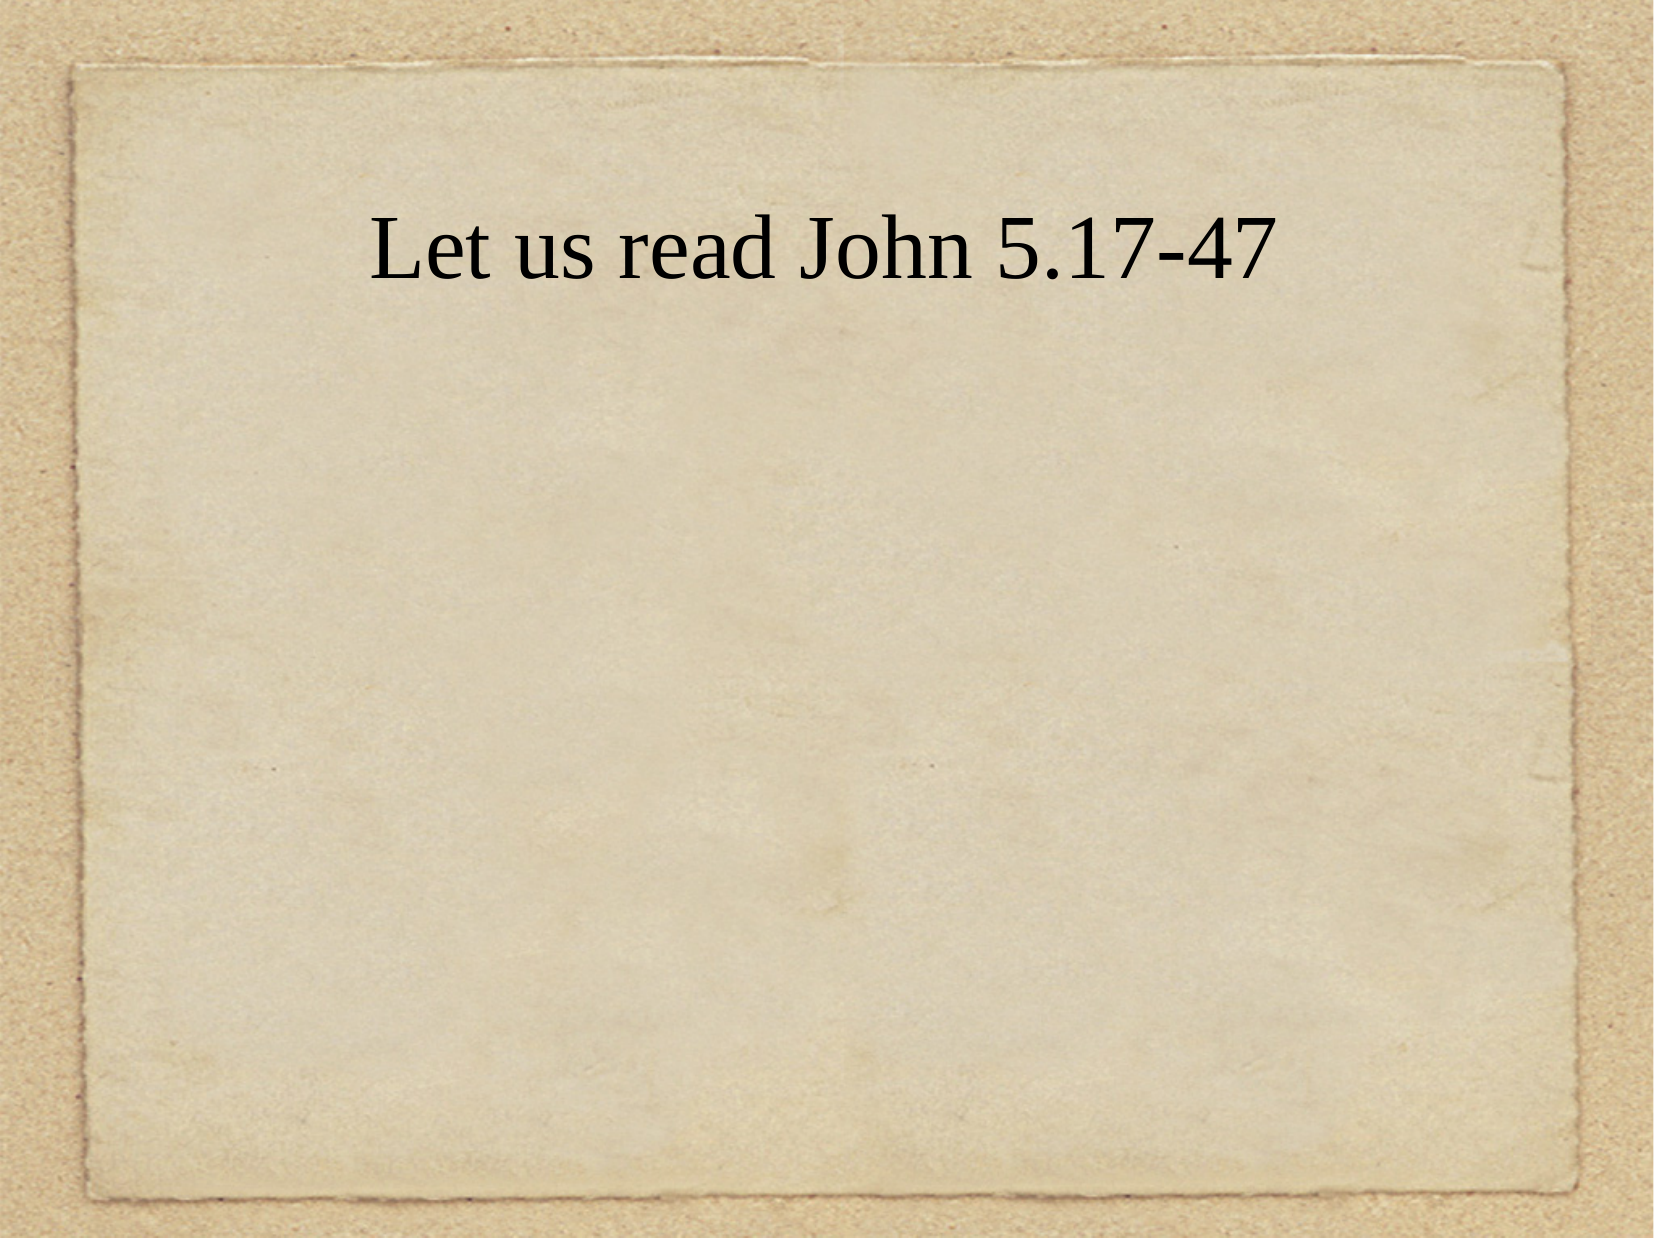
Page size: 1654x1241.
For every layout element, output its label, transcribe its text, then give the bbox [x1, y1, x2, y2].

text_box Let us read John 5.17-47 [75, 37, 1576, 1163]
picture [0, 0, 1654, 1238]
